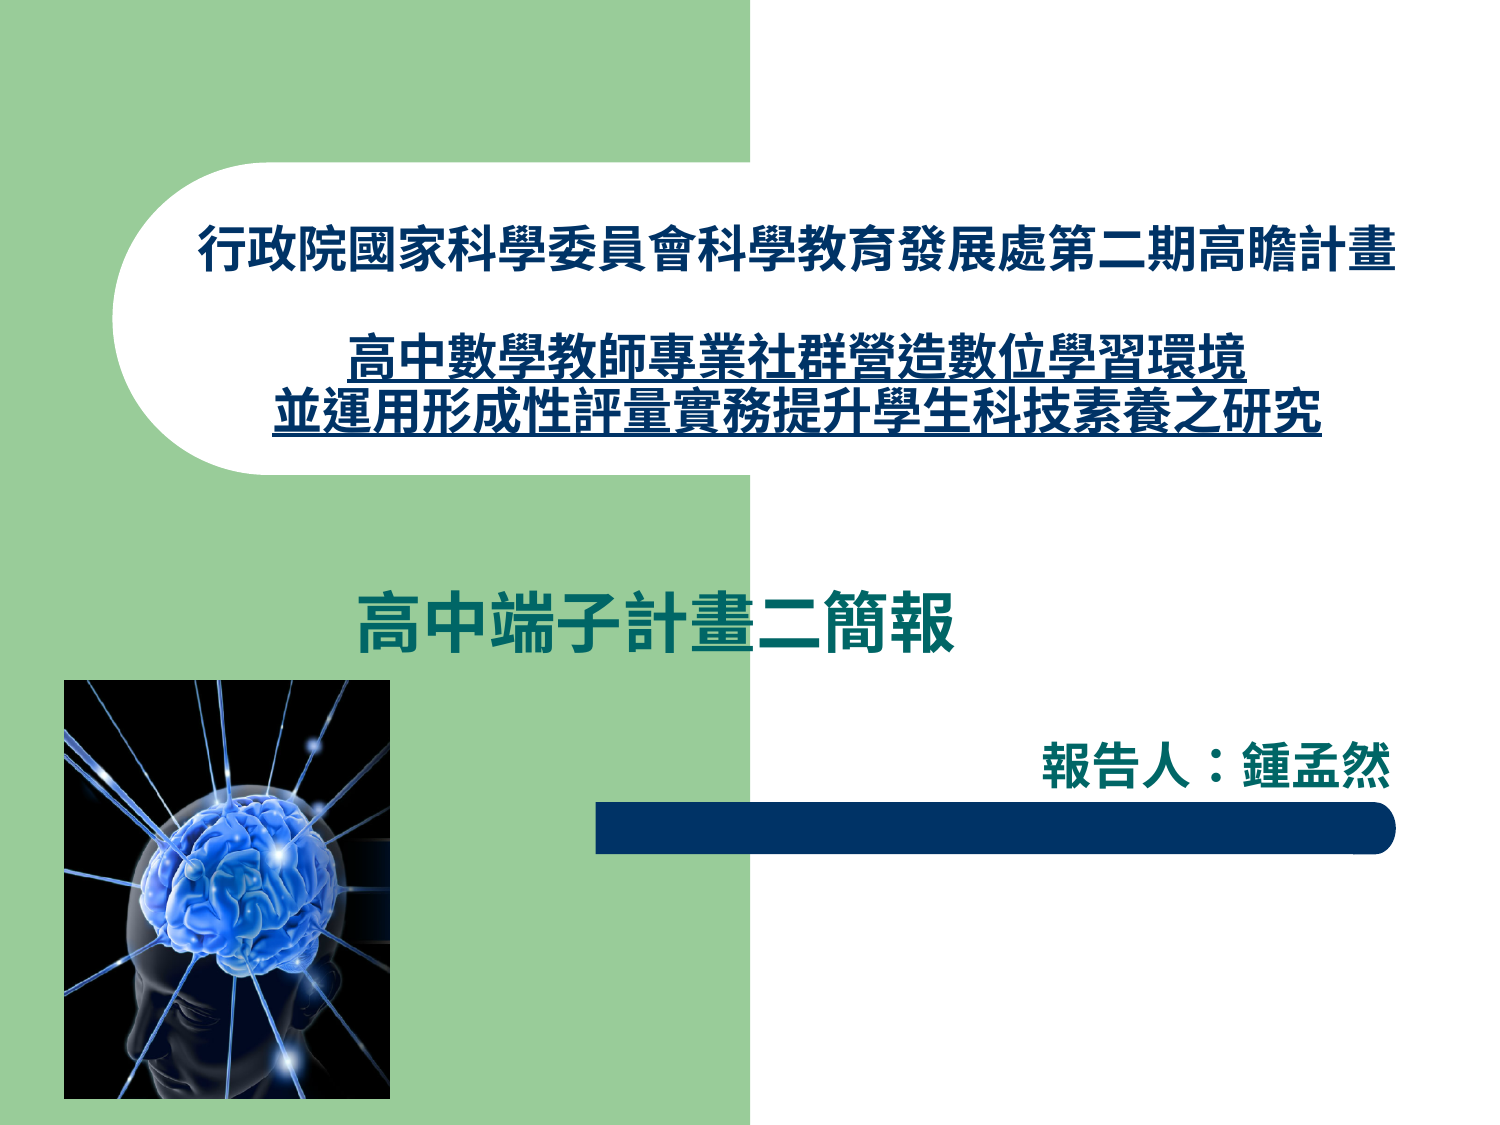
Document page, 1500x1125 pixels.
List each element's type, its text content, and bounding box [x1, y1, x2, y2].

title 行政院國家科學委員會科學教育發展處第二期高瞻計畫 高中數學教師專業社群營造數位學習環境 並運用形成性評量實務提升學生科技素養之研究 [144, 211, 1450, 454]
picture [64, 680, 390, 1099]
subtitle 高中端子計畫二簡報 報告人：鍾孟然 [348, 562, 1399, 882]
